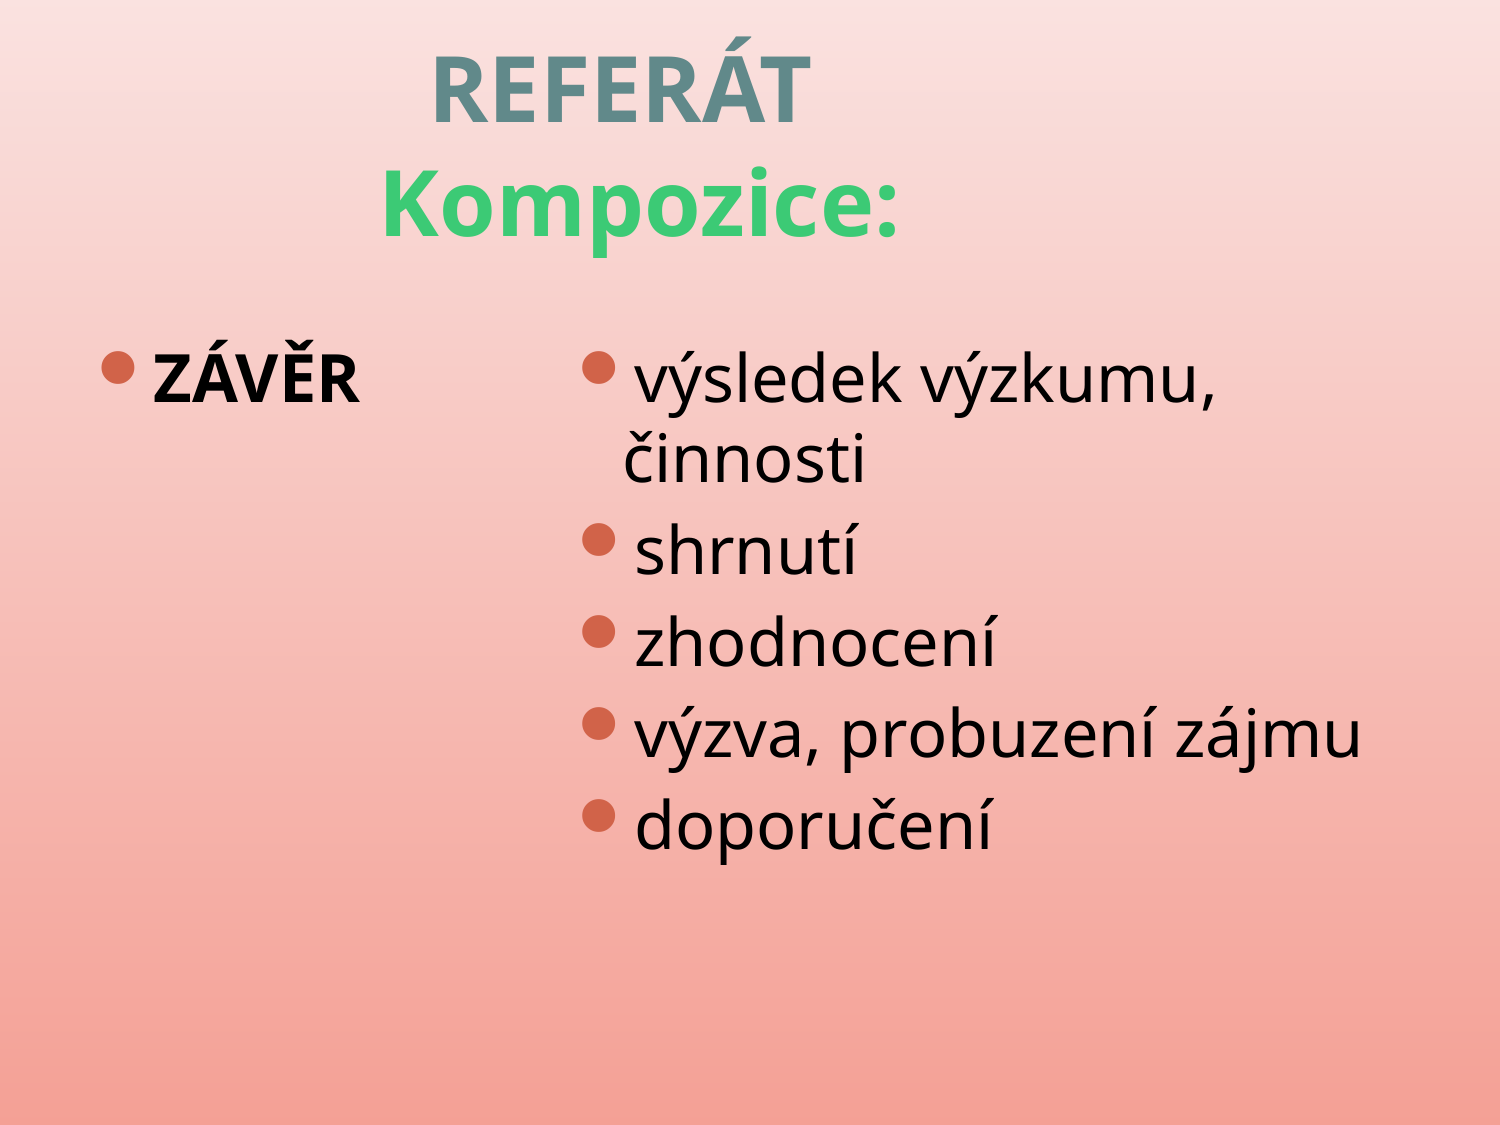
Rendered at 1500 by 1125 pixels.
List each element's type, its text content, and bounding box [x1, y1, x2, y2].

list ZÁVĚR [81, 328, 528, 988]
list výsledek výzkumu, činnosti shrnutí zhodnocení výzva, probuzení zájmu doporučení [562, 328, 1465, 988]
title REFERÁT Kompozice: [150, 1, 1426, 270]
